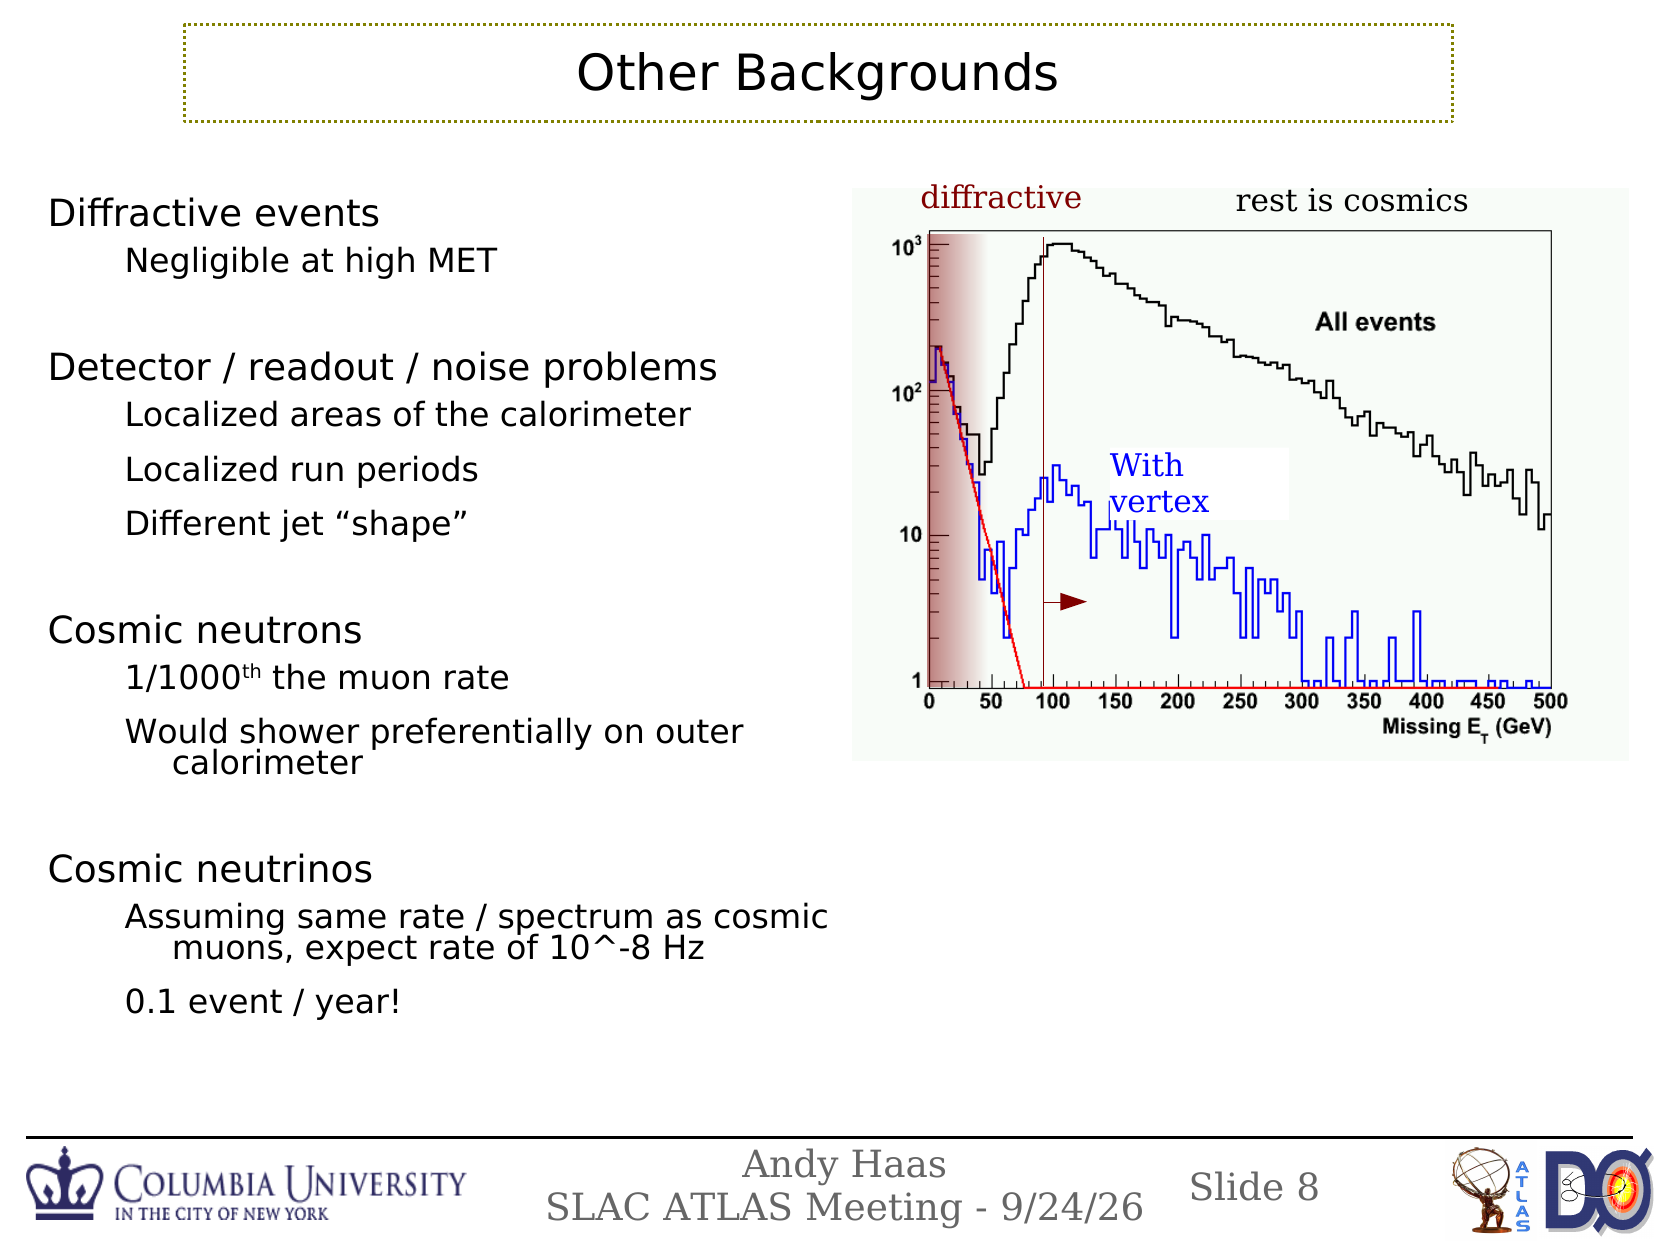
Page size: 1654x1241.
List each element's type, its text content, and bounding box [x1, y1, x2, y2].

text_box rest is cosmics [1235, 182, 1470, 226]
picture [852, 188, 1629, 761]
text_box diffractive [920, 179, 1084, 223]
picture [1445, 1140, 1537, 1241]
text_box With vertex [1109, 447, 1290, 521]
text_box [927, 234, 988, 687]
title Other Backgrounds [184, 24, 1453, 122]
list Diffractive events Negligible at high MET Detector / readout / noise problems Localized areas of the calorimeter Localized run periods Different jet “shape” Cosmic neutrons 1/1000th the muon rate Would shower preferentially on outer calorimeter Cosmic neutrinos Assuming same rate / spectrum as cosmic muons, expect rate of 10^-8 Hz 0.1 event / year! [30, 140, 914, 1125]
picture [26, 1146, 467, 1220]
picture [1539, 1146, 1654, 1239]
